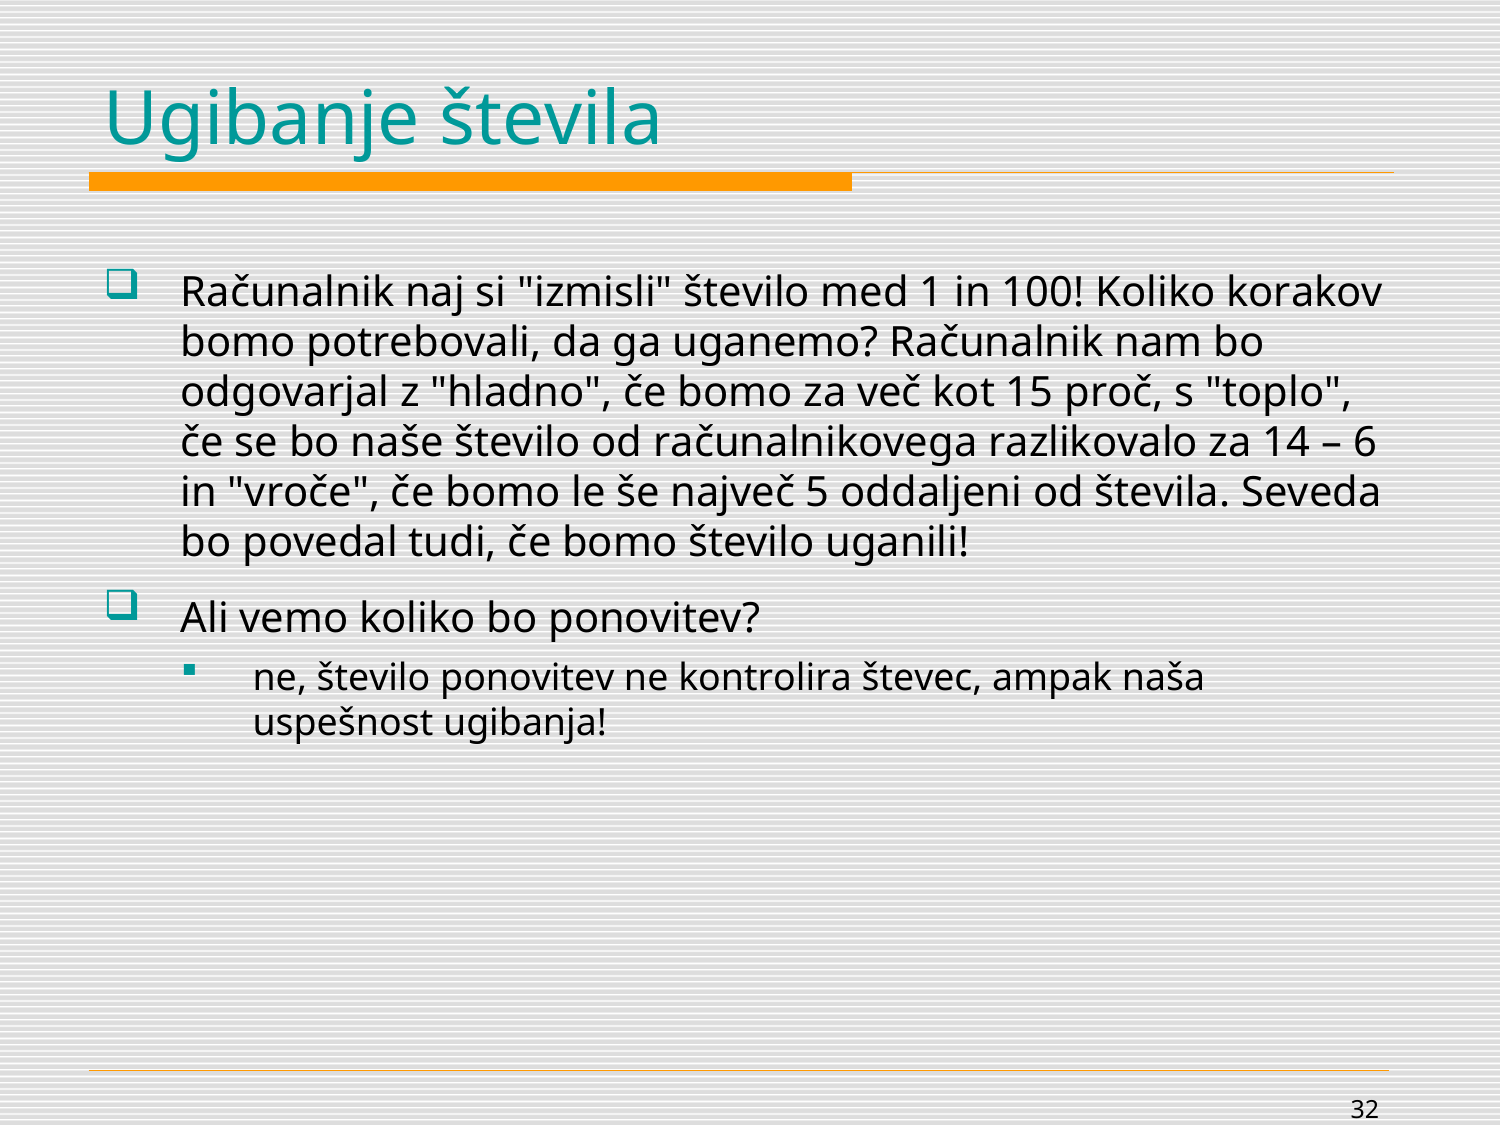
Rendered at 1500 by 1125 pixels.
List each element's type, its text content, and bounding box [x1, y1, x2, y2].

picture [0, 0, 1500, 1125]
text_box <number> [1068, 1085, 1394, 1125]
list Računalnik naj si "izmisli" število med 1 in 100! Koliko korakov bomo potrebovali, da ga uganemo? Računalnik nam bo odgovarjal z "hladno", če bomo za več kot 15 proč, s "toplo", če se bo naše število od računalnikovega razlikovalo za 14 – 6 in "vroče", če bomo le še največ 5 oddaljeni od števila. Seveda bo povedal tudi, če bomo število uganili! Ali vemo koliko bo ponovitev? ne, število ponovitev ne kontrolira števec, ampak naša uspešnost ugibanja! [88, 196, 1401, 1059]
title Ugibanje števila [88, 54, 1401, 167]
